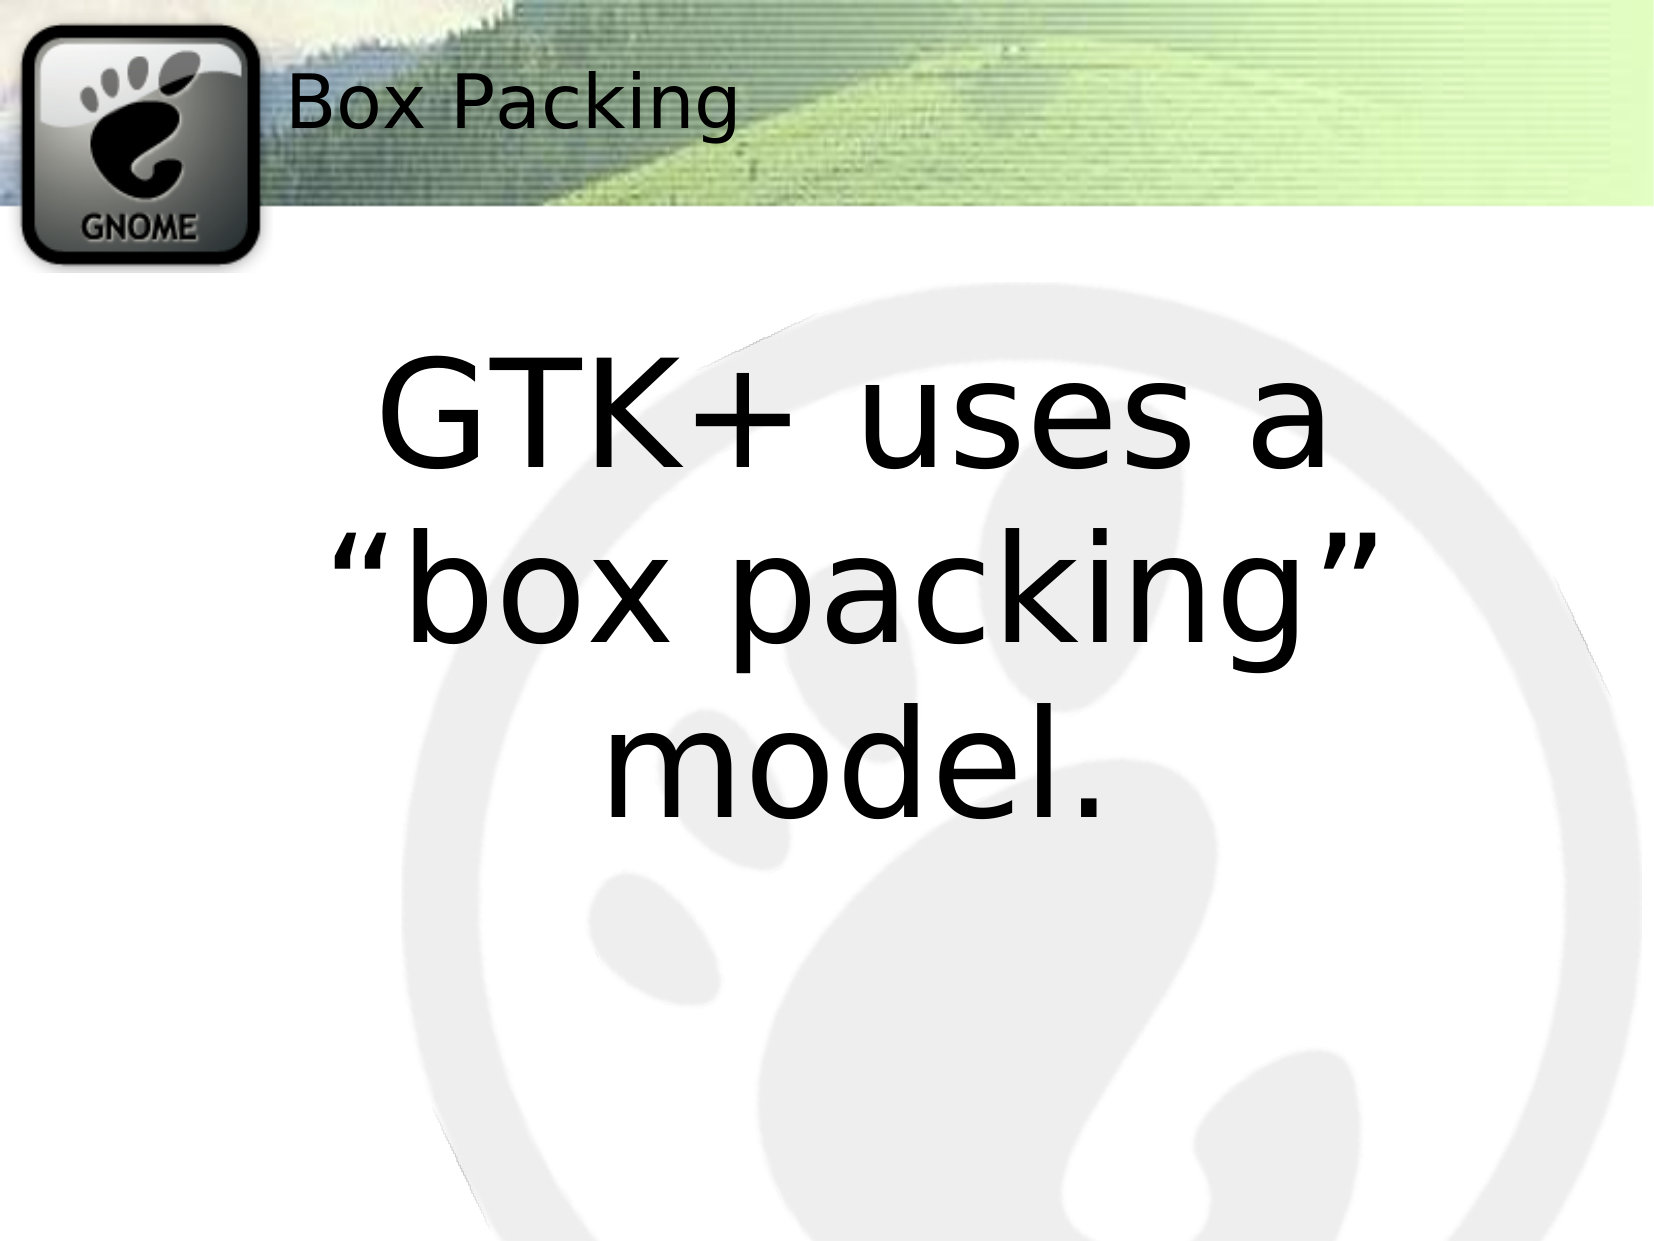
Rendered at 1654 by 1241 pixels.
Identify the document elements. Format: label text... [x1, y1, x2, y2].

picture [401, 282, 1642, 1241]
title Box Packing [0, 0, 1654, 207]
list GTK+ uses a “box packing” model. [118, 328, 1595, 1022]
picture [0, 207, 1654, 273]
